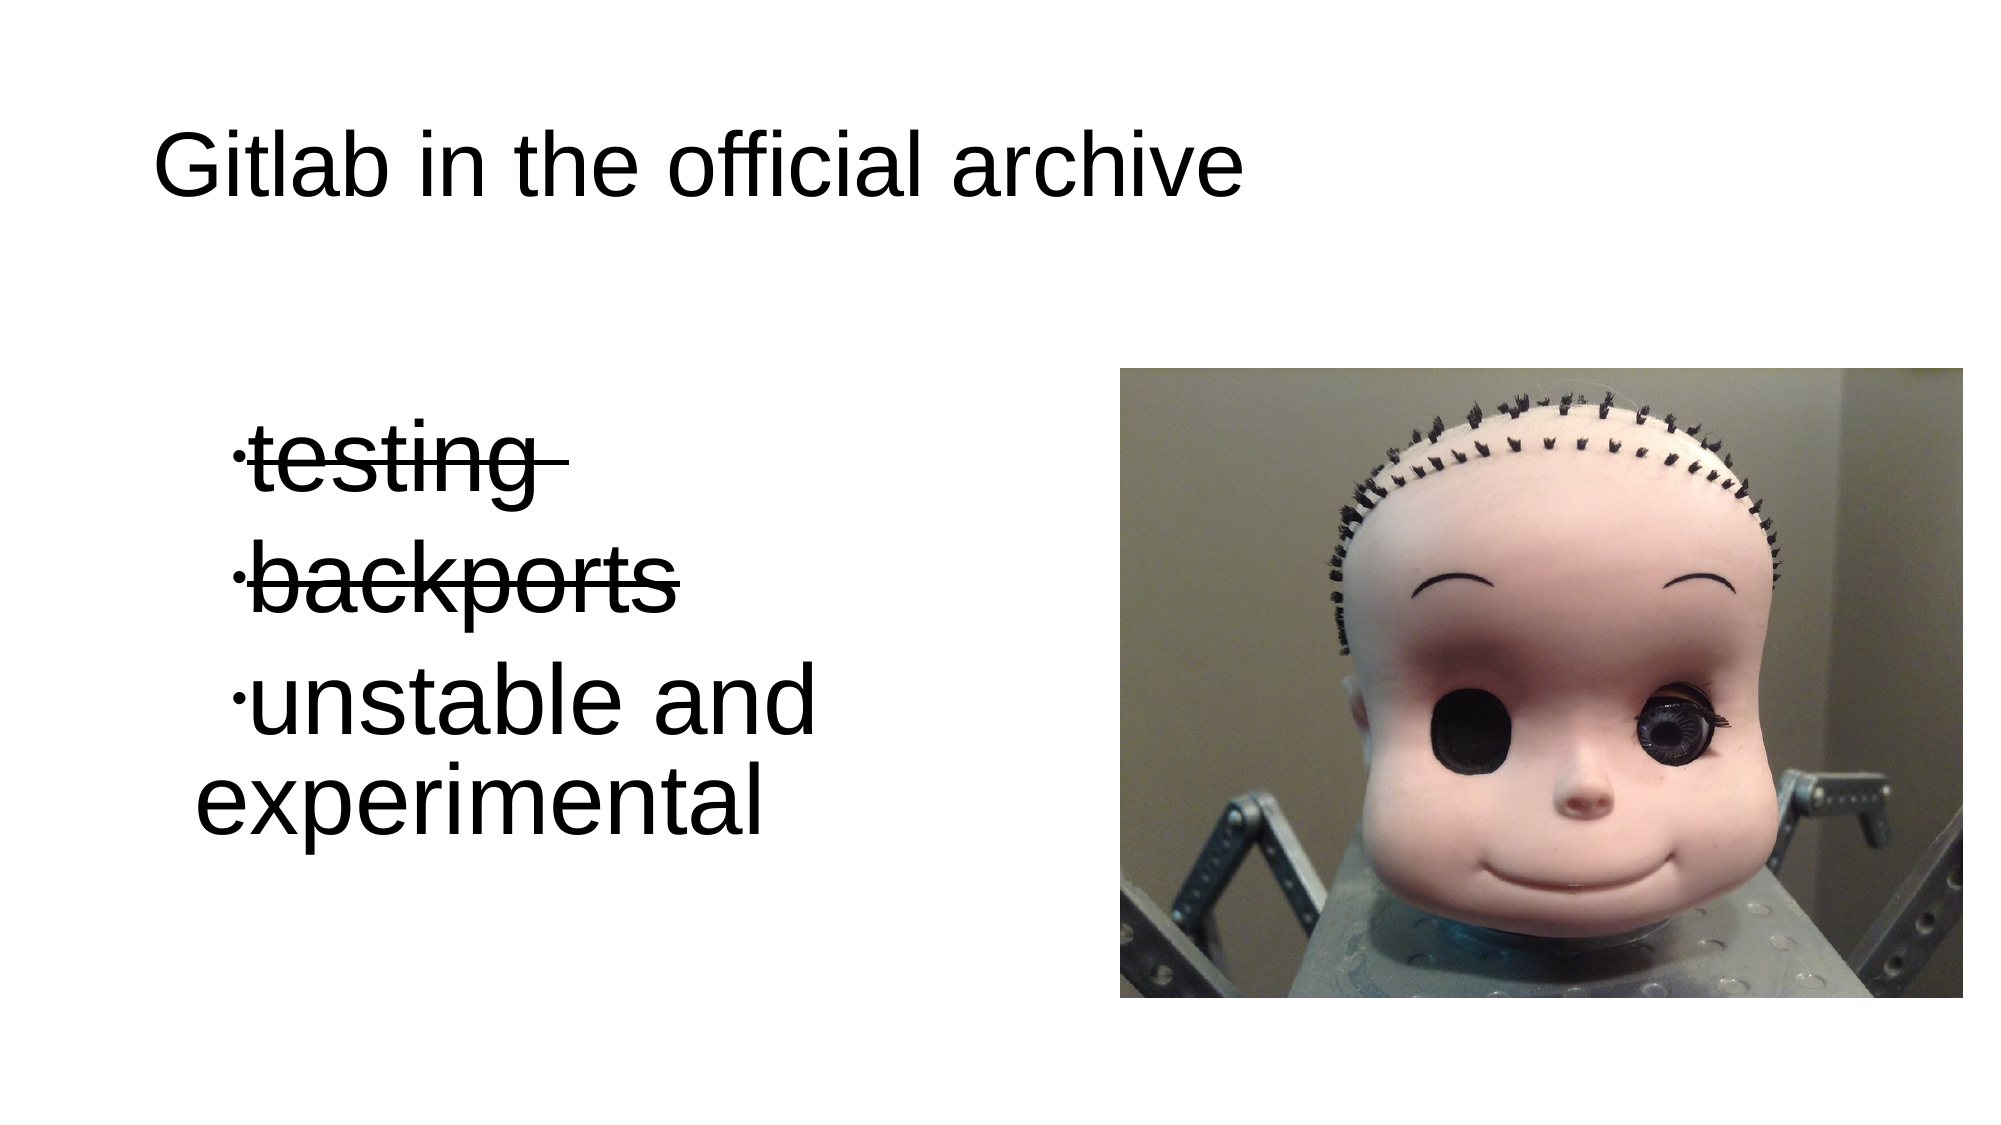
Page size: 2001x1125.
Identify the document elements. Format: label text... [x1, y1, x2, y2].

list testing backports unstable and experimental [137, 403, 1120, 948]
picture [1120, 368, 1963, 998]
title Gitlab in the official archive [137, 59, 1863, 278]
